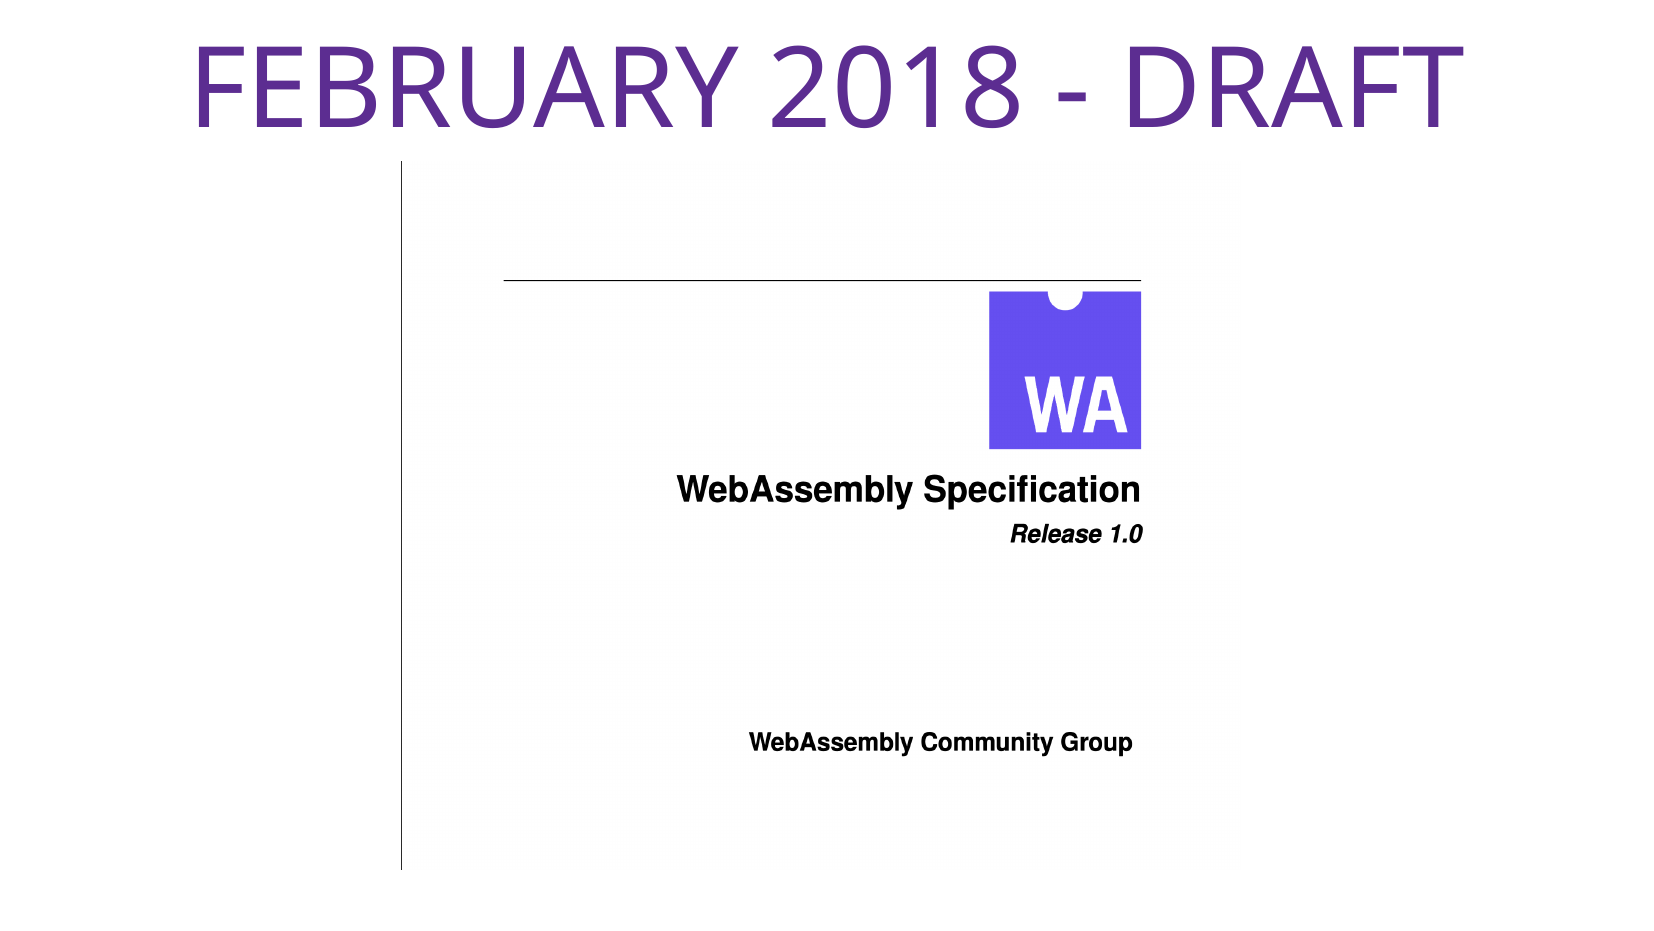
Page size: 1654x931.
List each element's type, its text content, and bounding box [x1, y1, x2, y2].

title FEBRUARY 2018 - DRAFT [0, 5, 1654, 162]
picture [401, 162, 1241, 870]
